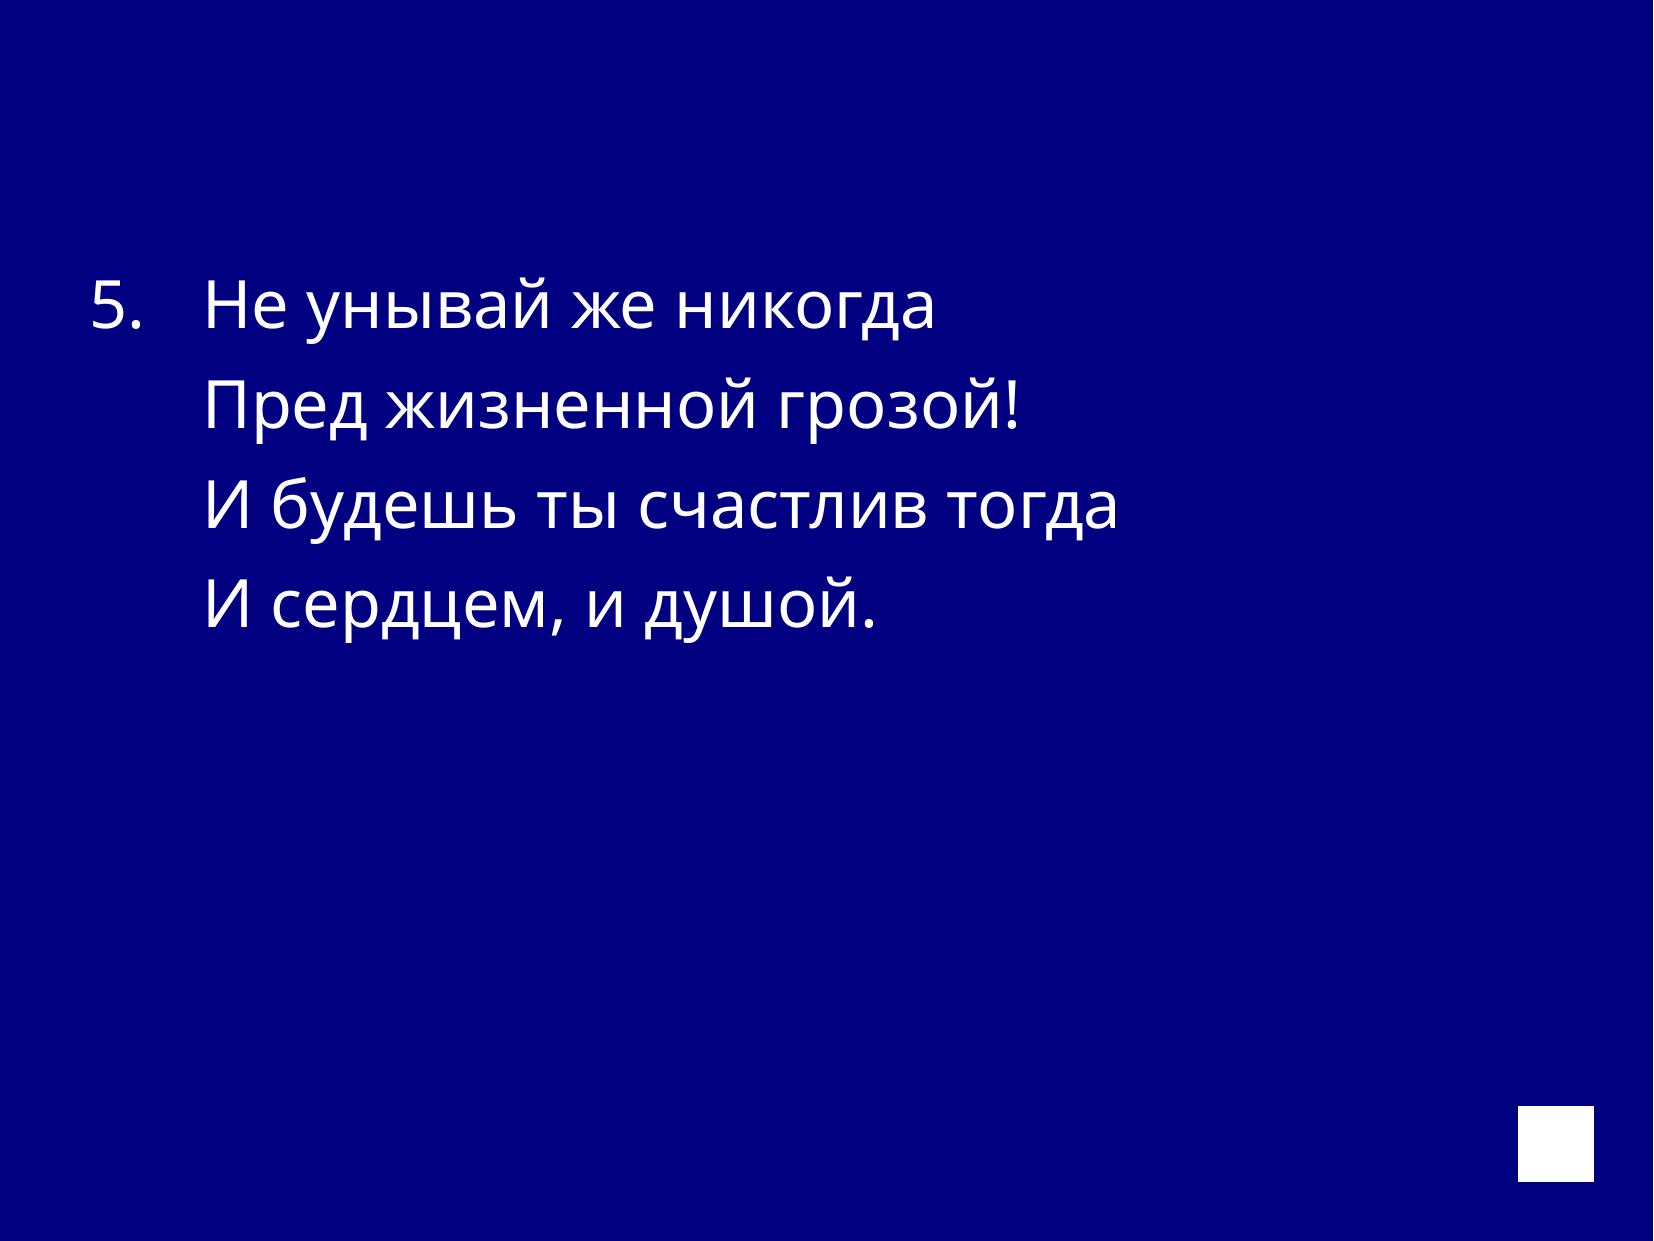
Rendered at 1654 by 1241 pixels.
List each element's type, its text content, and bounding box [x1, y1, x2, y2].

text_box 5. Не унывай же никогда Пред жизненной грозой! И будешь ты счастлив тогда И сердцем, и душой. [75, 150, 1576, 1163]
text_box [1518, 1106, 1594, 1182]
